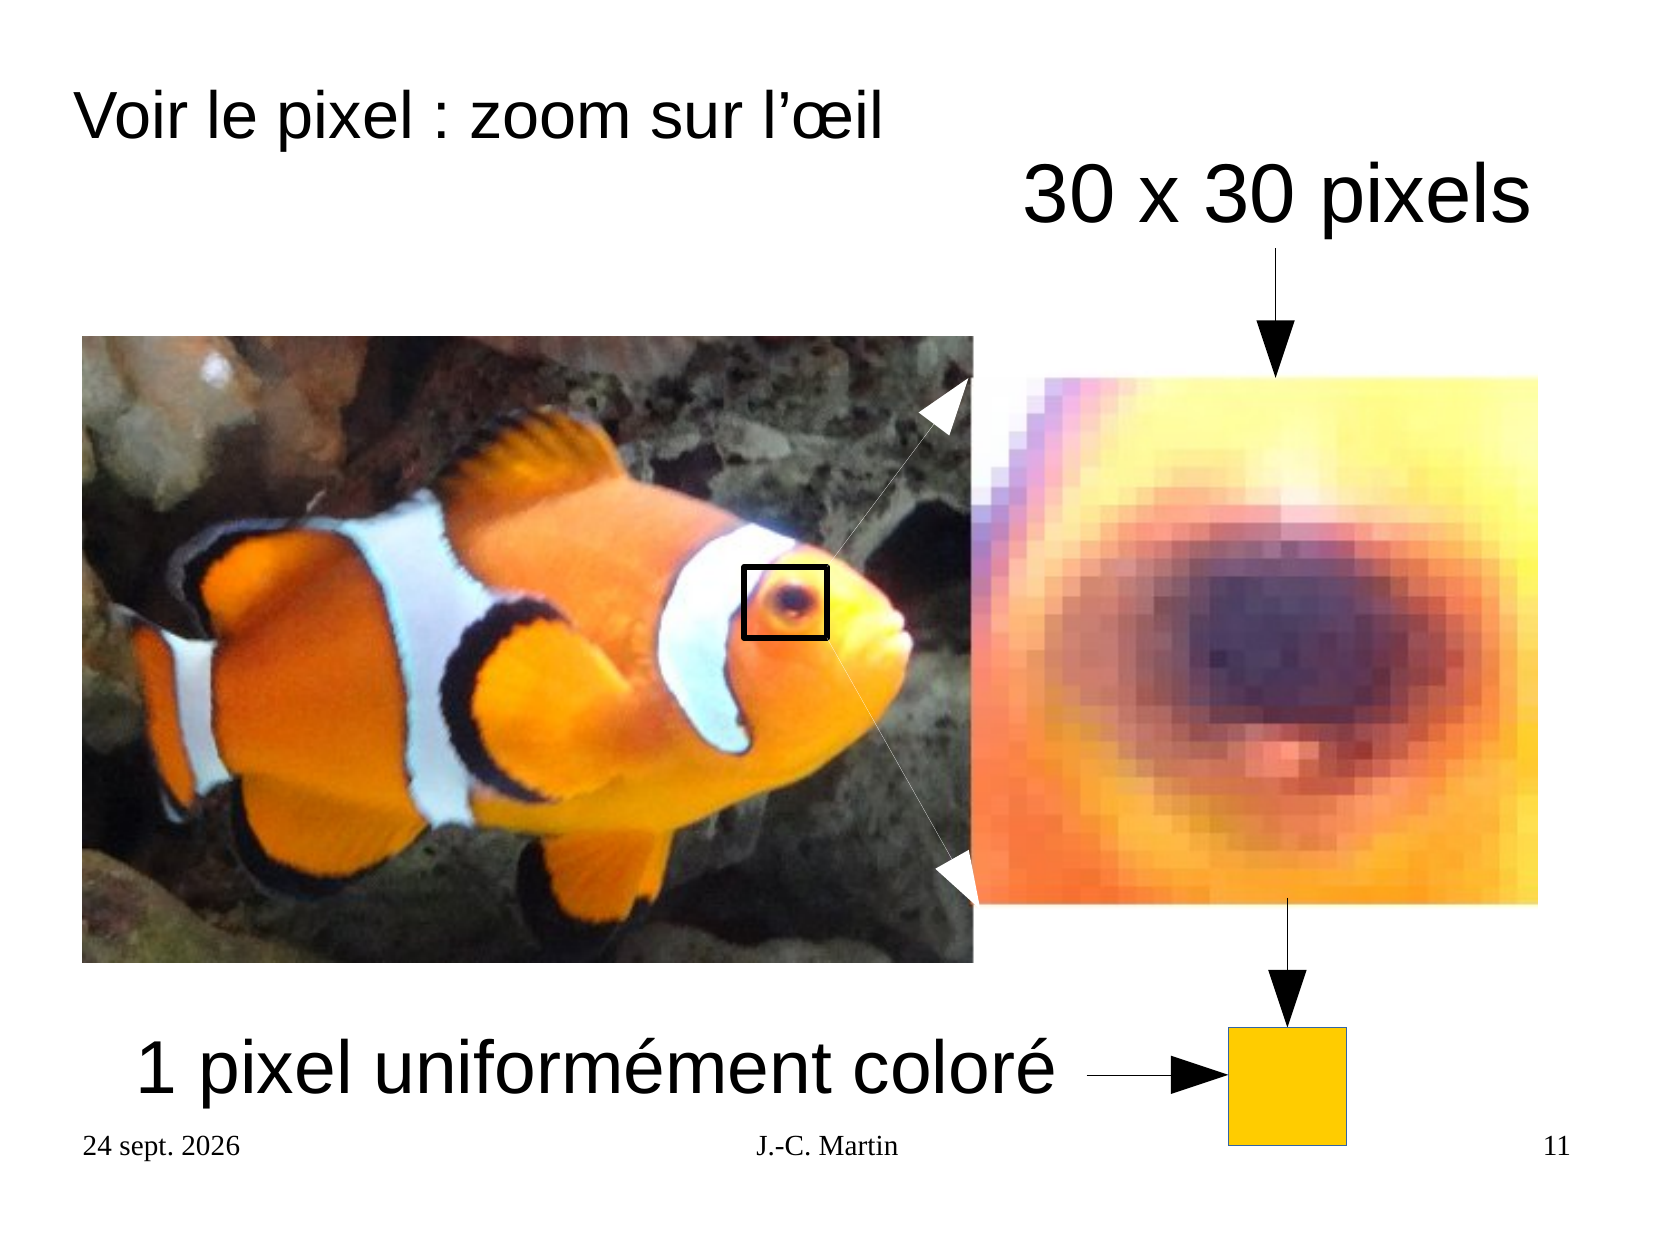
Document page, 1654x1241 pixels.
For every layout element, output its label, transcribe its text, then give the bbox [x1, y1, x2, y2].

text_box 1 pixel uniformément coloré [129, 1026, 1111, 1123]
picture [82, 336, 1538, 963]
text_box 30 x 30 pixels [1008, 140, 1548, 249]
text_box Voir le pixel : zoom sur l’œil [59, 70, 913, 161]
text_box [1228, 1027, 1347, 1146]
